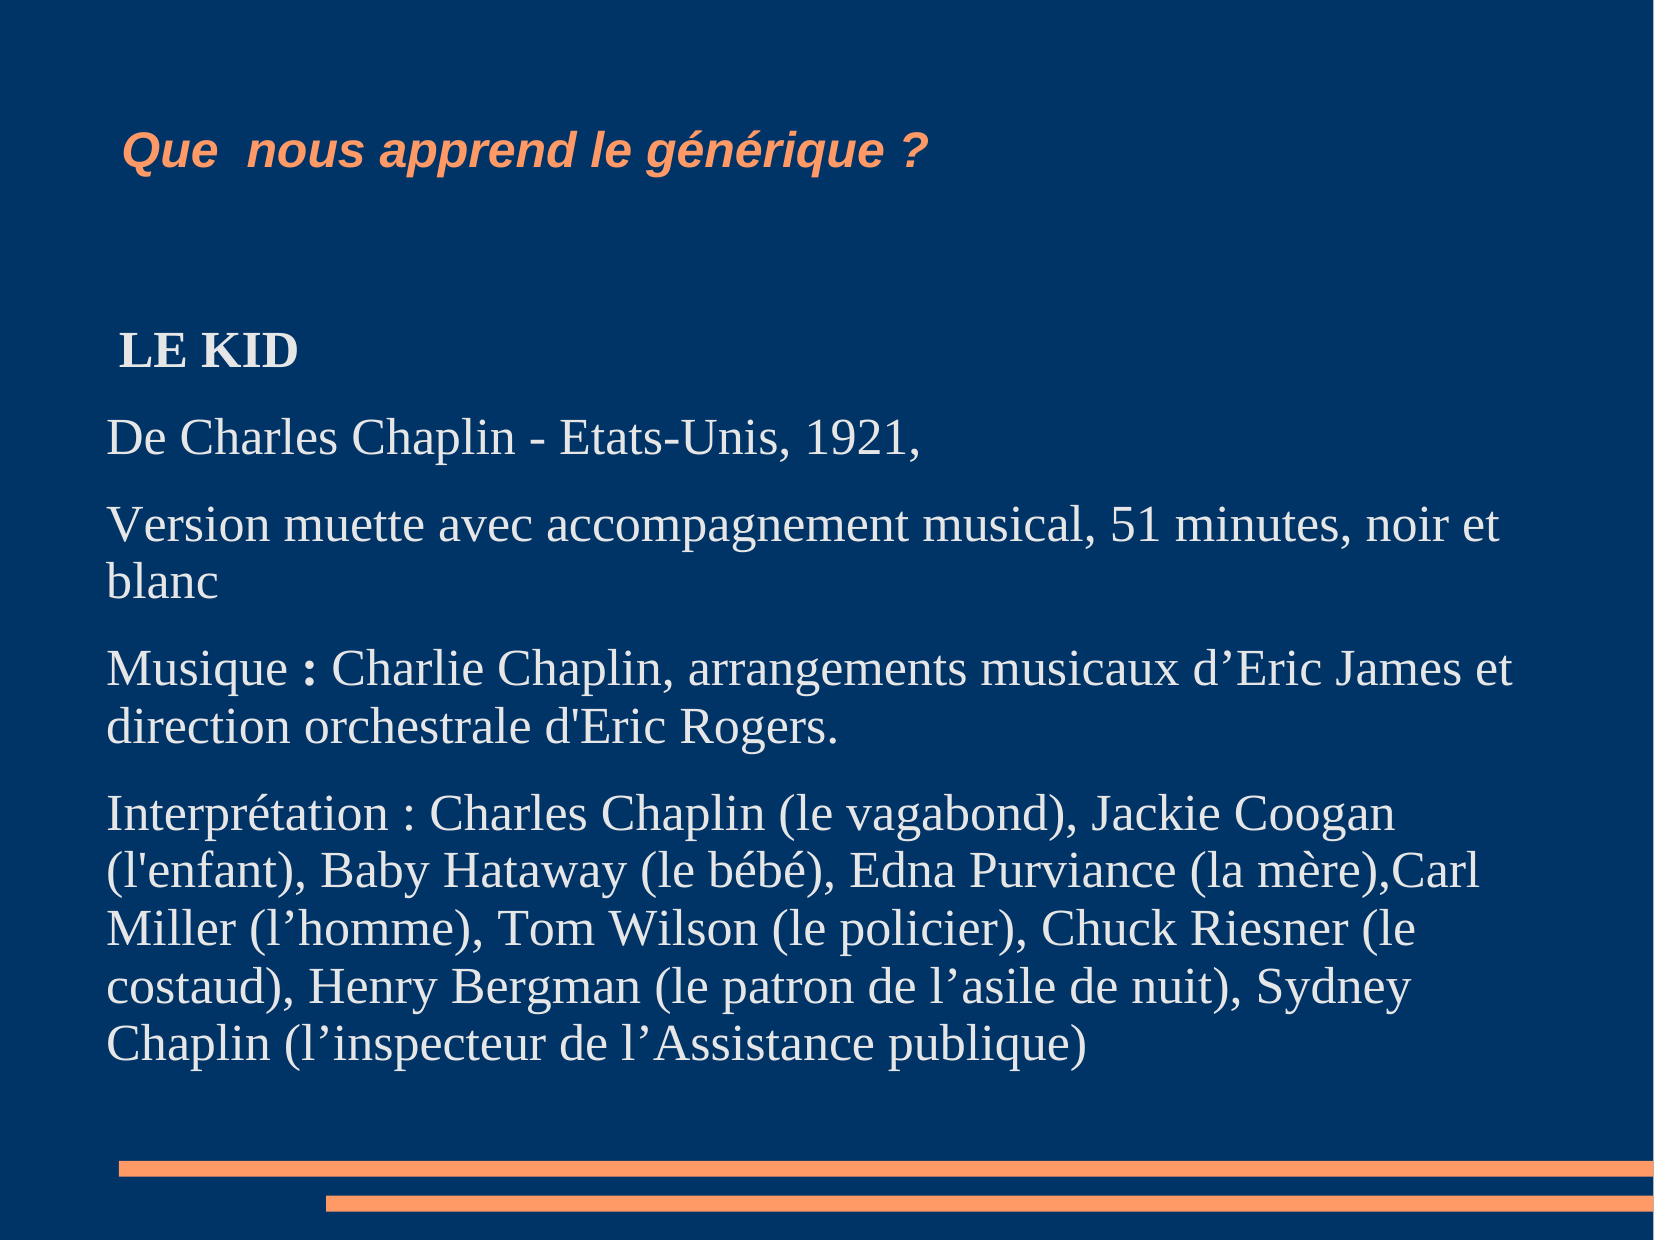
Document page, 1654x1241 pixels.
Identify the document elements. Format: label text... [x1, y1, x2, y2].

list LE KID De Charles Chaplin - Etats-Unis, 1921, Version muette avec accompagnement musical, 51 minutes, noir et blanc Musique : Charlie Chaplin, arrangements musicaux d’Eric James et direction orchestrale d'Eric Rogers. Interprétation : Charles Chaplin (le vagabond), Jackie Coogan (l'enfant), Baby Hataway (le bébé), Edna Purviance (la mère),Carl Miller (l’homme), Tom Wilson (le policier), Chuck Riesner (le costaud), Henry Bergman (le patron de l’asile de nuit), Sydney Chaplin (l’inspecteur de l’Assistance publique) [106, 236, 1546, 1157]
title Que nous apprend le générique ? [121, 46, 1534, 236]
